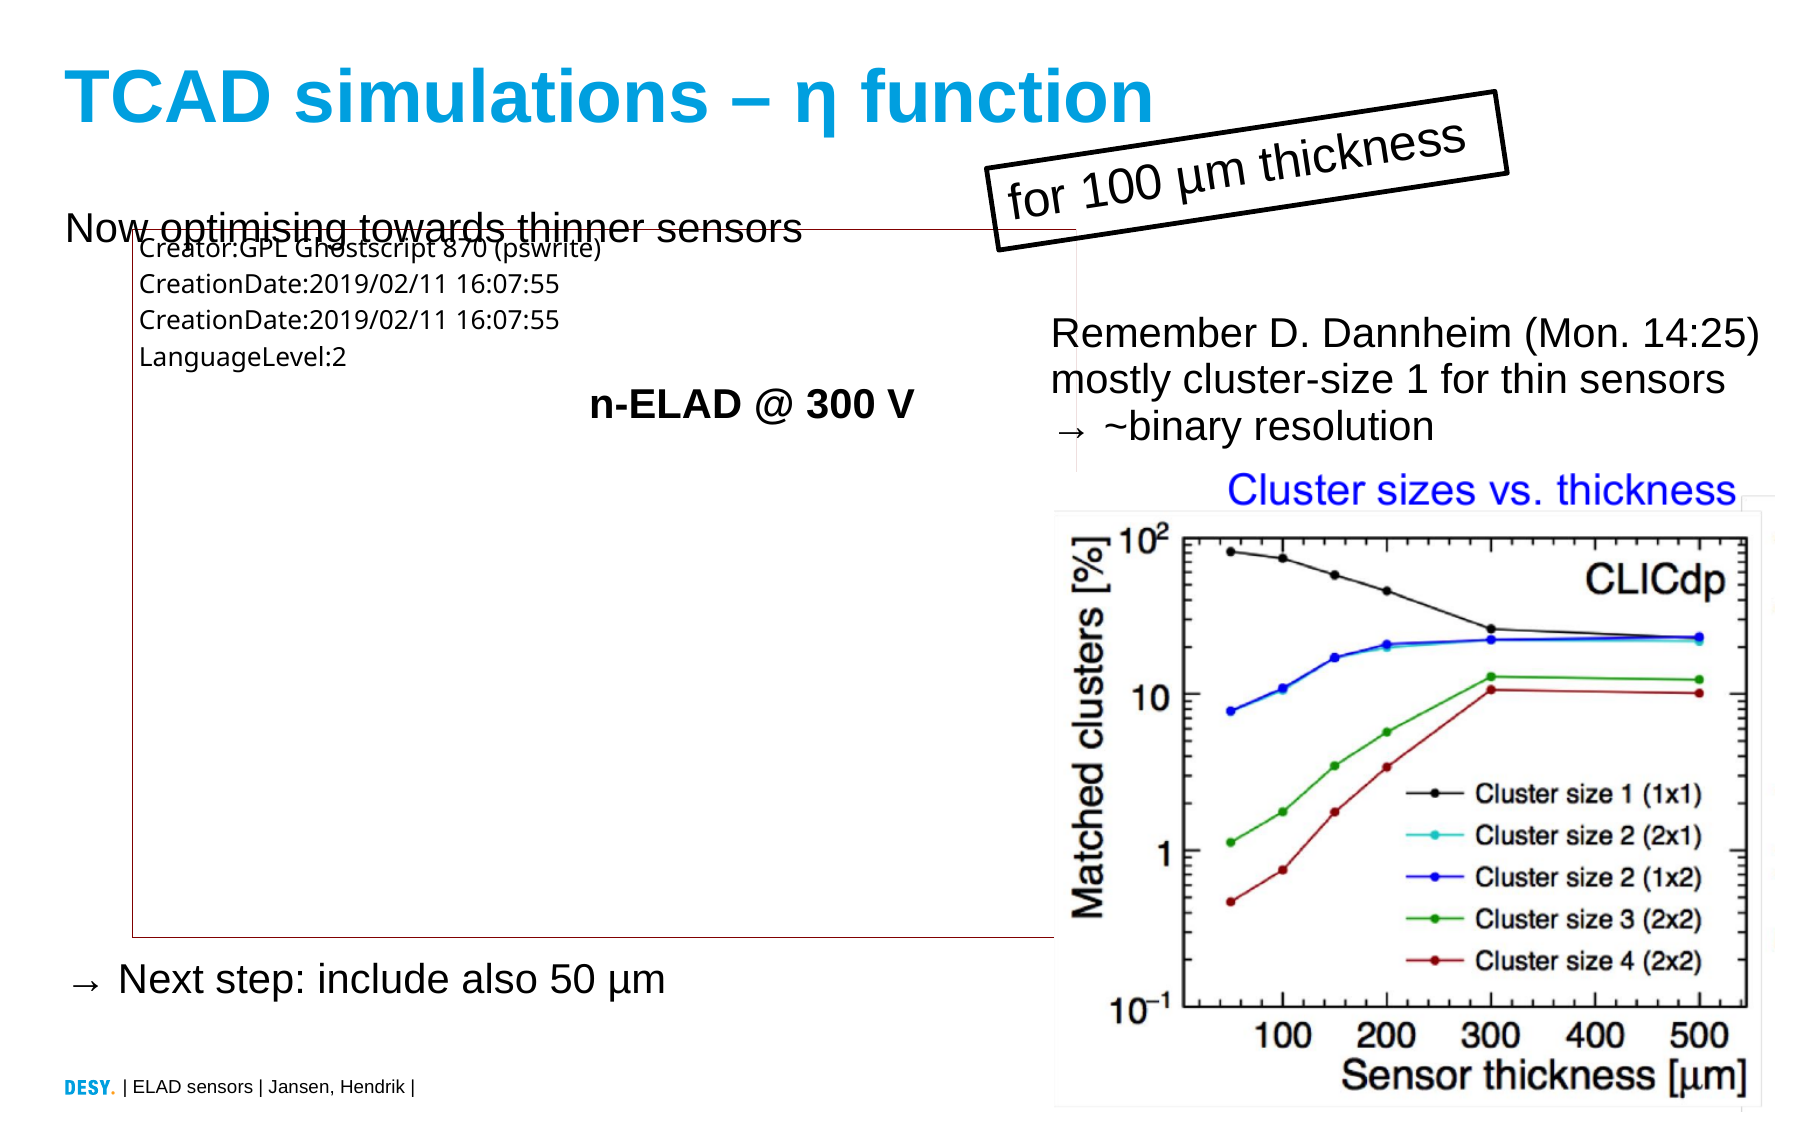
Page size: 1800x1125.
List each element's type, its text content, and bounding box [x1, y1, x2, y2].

picture [1054, 472, 1775, 1112]
list Now optimising towards thinner sensors → Next step: include also 50 µm [64, 201, 1418, 1024]
text_box n-ELAD @ 300 V [574, 373, 972, 482]
title TCAD simulations – η function [64, 57, 1436, 132]
text_box Remember D. Dannheim (Mon. 14:25) mostly cluster-size 1 for thin sensors → ~binary resolution [1035, 302, 1776, 504]
text_box for 100 µm thickness [986, 91, 1508, 251]
